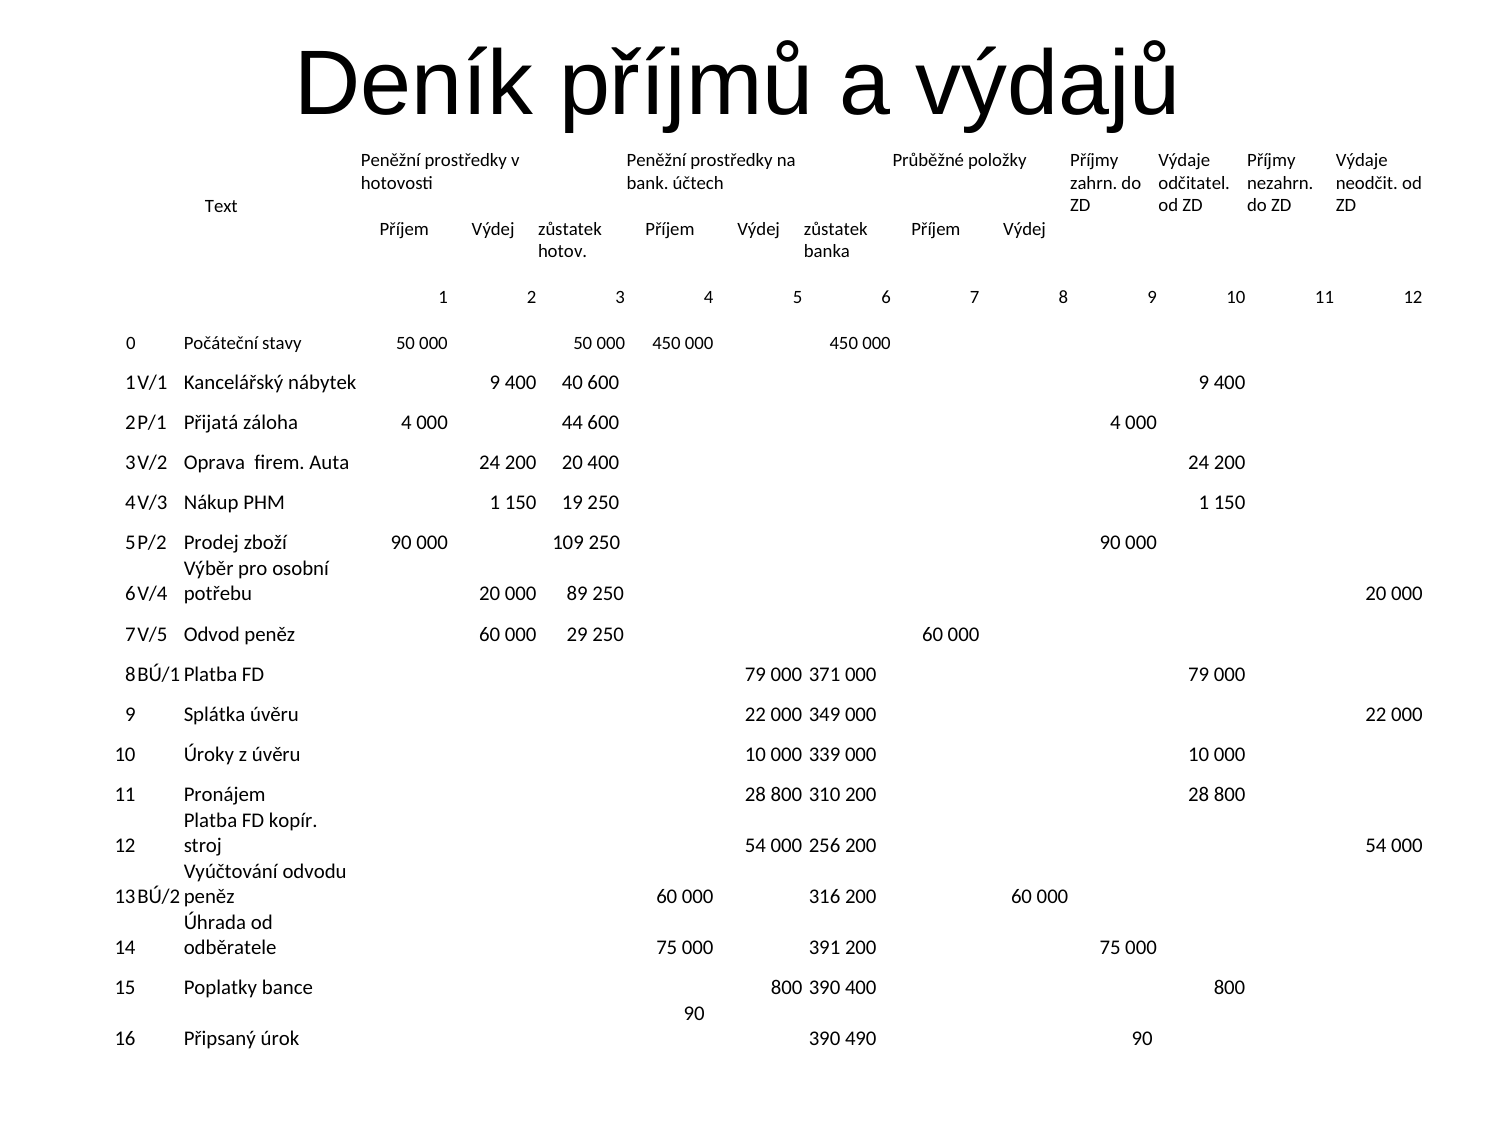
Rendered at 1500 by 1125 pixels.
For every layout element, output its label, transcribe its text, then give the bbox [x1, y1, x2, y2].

table_cell 9 [1069, 261, 1158, 307]
table_cell 75 000 [1069, 907, 1158, 958]
table_cell [980, 907, 1069, 958]
table_cell [1069, 474, 1158, 514]
table_cell [1335, 645, 1423, 685]
table_cell 256 200 [803, 806, 892, 857]
table_cell Splátka úvěru [183, 685, 360, 725]
table_cell 19 250 [537, 474, 626, 514]
table_cell [1246, 474, 1335, 514]
table_cell [803, 434, 892, 474]
table_cell [892, 474, 980, 514]
table_cell 390 490 [803, 999, 892, 1050]
table_cell [1335, 857, 1423, 907]
table_header Příjmy nezahrn. do ZD [1246, 147, 1335, 261]
table_cell [714, 857, 803, 907]
table_cell [449, 999, 537, 1050]
table_cell Vyúčtování odvodu peněz [183, 857, 360, 907]
table_cell [626, 474, 714, 514]
table_cell [360, 554, 449, 605]
table_cell [1246, 857, 1335, 907]
table_cell 75 000 [626, 907, 714, 958]
table_cell Kancelářský nábytek [183, 353, 360, 394]
table_cell [1246, 307, 1335, 353]
table_cell 7 [892, 261, 980, 307]
table_cell [360, 353, 449, 394]
table_cell 28 800 [714, 766, 803, 806]
table_cell [537, 907, 626, 958]
table_cell 6 [803, 261, 892, 307]
table_cell [980, 725, 1069, 766]
table_cell [136, 766, 183, 806]
table_cell [449, 725, 537, 766]
table_cell [537, 999, 626, 1050]
table_cell [1069, 307, 1158, 353]
table_cell [136, 958, 183, 999]
table_cell [360, 434, 449, 474]
table_cell [1246, 958, 1335, 999]
table_cell [714, 514, 803, 554]
table_cell 4 [89, 474, 136, 514]
table_cell 16 [89, 999, 136, 1050]
table_cell 60 000 [449, 605, 537, 645]
table_cell Odvod peněz [183, 605, 360, 645]
table_cell [714, 474, 803, 514]
table_cell [1335, 307, 1423, 353]
table_cell [360, 907, 449, 958]
table_cell [803, 474, 892, 514]
table_cell Počáteční stavy [183, 307, 360, 353]
table_cell [980, 645, 1069, 685]
table_cell [892, 725, 980, 766]
table_cell [360, 766, 449, 806]
table_cell 9 [89, 685, 136, 725]
table_cell [449, 514, 537, 554]
table_cell 109 250 [537, 514, 626, 554]
table_cell [892, 685, 980, 725]
table_cell 44 600 [537, 394, 626, 434]
table_cell 10 [1158, 261, 1246, 307]
table_cell [537, 766, 626, 806]
table_cell 9 400 [449, 353, 537, 394]
table_cell P/1 [136, 394, 183, 434]
table_cell [714, 394, 803, 434]
table_cell [136, 907, 183, 958]
table_cell [1335, 907, 1423, 958]
table_cell 90 000 [360, 514, 449, 554]
table_cell 4 000 [360, 394, 449, 434]
table_cell BÚ/2 [136, 857, 183, 907]
table_cell 391 200 [803, 907, 892, 958]
table_cell Úroky z úvěru [183, 725, 360, 766]
table_cell [1069, 857, 1158, 907]
table_cell [980, 685, 1069, 725]
table_cell [360, 474, 449, 514]
table_cell 4 000 [1069, 394, 1158, 434]
table_cell Připsaný úrok [183, 999, 360, 1050]
table_cell [1069, 605, 1158, 645]
table_cell [449, 907, 537, 958]
table_cell [449, 958, 537, 999]
table_cell [626, 806, 714, 857]
table_cell [980, 394, 1069, 434]
table_cell [980, 434, 1069, 474]
table_cell P/2 [136, 514, 183, 554]
table_cell 28 800 [1158, 766, 1246, 806]
table_cell Příjem [360, 193, 449, 261]
table_cell [626, 514, 714, 554]
table_cell 0 [89, 307, 136, 353]
table_cell 20 400 [537, 434, 626, 474]
table_cell 316 200 [803, 857, 892, 907]
table_cell [626, 645, 714, 685]
table_cell [1335, 766, 1423, 806]
table_cell 12 [89, 806, 136, 857]
table_cell Výběr pro osobní potřebu [183, 554, 360, 605]
table_cell [892, 353, 980, 394]
table_cell [1069, 806, 1158, 857]
table_cell [1158, 554, 1246, 605]
table_cell [1246, 725, 1335, 766]
table_cell [892, 434, 980, 474]
table_cell [626, 353, 714, 394]
table_cell 22 000 [1335, 685, 1423, 725]
table_cell V/2 [136, 434, 183, 474]
table_cell [360, 725, 449, 766]
table_cell 450 000 [803, 307, 892, 353]
table_cell [803, 353, 892, 394]
title Deník příjmů a výdajů [64, 15, 1427, 141]
table_cell 4 [626, 261, 714, 307]
table_cell [183, 261, 360, 307]
table_cell [803, 605, 892, 645]
table_cell 800 [1158, 958, 1246, 999]
table_cell [1246, 685, 1335, 725]
table_cell [360, 645, 449, 685]
table_cell [1246, 605, 1335, 645]
table_cell 800 [714, 958, 803, 999]
table_cell 22 000 [714, 685, 803, 725]
table_cell [136, 725, 183, 766]
table_cell [980, 307, 1069, 353]
table_cell 8 [89, 645, 136, 685]
table_cell 1 150 [1158, 474, 1246, 514]
table_cell Nákup PHM [183, 474, 360, 514]
table_cell Příjem [892, 193, 980, 261]
table_cell [892, 958, 980, 999]
table_cell [537, 645, 626, 685]
table_cell Prodej zboží [183, 514, 360, 554]
table_cell 20 000 [449, 554, 537, 605]
table_cell [980, 514, 1069, 554]
table_cell [449, 766, 537, 806]
table_cell [136, 261, 183, 307]
table_cell [1246, 514, 1335, 554]
table_cell [449, 857, 537, 907]
table_cell Oprava firem. Auta [183, 434, 360, 474]
table_cell 11 [1246, 261, 1335, 307]
table_cell [980, 999, 1069, 1050]
table_cell 5 [714, 261, 803, 307]
table_cell [1158, 806, 1246, 857]
table_cell Pronájem [183, 766, 360, 806]
table_cell [1158, 605, 1246, 645]
table_cell 10 [89, 725, 136, 766]
table_cell [1158, 857, 1246, 907]
table_cell [1335, 434, 1423, 474]
table_cell [1246, 645, 1335, 685]
table_cell [360, 605, 449, 645]
table_cell [803, 514, 892, 554]
table_cell 5 [89, 514, 136, 554]
table_cell [1069, 766, 1158, 806]
table_cell [1158, 907, 1246, 958]
table_cell Výdej [980, 193, 1069, 261]
table_cell Výdej [714, 193, 803, 261]
table_cell [1246, 907, 1335, 958]
table_cell 1 [360, 261, 449, 307]
table_cell [1158, 685, 1246, 725]
table_cell [1335, 725, 1423, 766]
table_cell 50 000 [537, 307, 626, 353]
table_cell [360, 999, 449, 1050]
table_cell [136, 999, 183, 1050]
table_header [136, 147, 183, 261]
table_header zůstatek banka [803, 147, 892, 261]
table_header Peněžní prostředky v hotovosti [360, 147, 537, 193]
table_cell [360, 857, 449, 907]
table_cell 2 [89, 394, 136, 434]
table_cell V/1 [136, 353, 183, 394]
table_cell [980, 353, 1069, 394]
table_cell [1246, 434, 1335, 474]
table_cell [136, 806, 183, 857]
table_cell [892, 907, 980, 958]
table_cell 89 250 [537, 554, 626, 605]
table_cell [892, 806, 980, 857]
table_cell [626, 685, 714, 725]
table_cell [1335, 394, 1423, 434]
table_cell [1069, 645, 1158, 685]
table_cell [1246, 554, 1335, 605]
table_cell [537, 857, 626, 907]
table_cell [714, 307, 803, 353]
table_cell Úhrada od odběratele [183, 907, 360, 958]
table_cell [626, 394, 714, 434]
table_cell V/4 [136, 554, 183, 605]
table_cell [1246, 999, 1335, 1050]
table_cell 450 000 [626, 307, 714, 353]
table_cell [449, 806, 537, 857]
table_cell [626, 766, 714, 806]
table_cell [626, 605, 714, 645]
table_cell 7 [89, 605, 136, 645]
table_cell 3 [89, 434, 136, 474]
table_cell [537, 725, 626, 766]
table_cell Příjem [626, 193, 714, 261]
table_cell [1246, 353, 1335, 394]
table_cell 24 200 [1158, 434, 1246, 474]
table_cell [1069, 554, 1158, 605]
table_cell V/5 [136, 605, 183, 645]
table_cell [714, 907, 803, 958]
table_cell [360, 958, 449, 999]
table_cell 40 600 [537, 353, 626, 394]
table_cell [892, 857, 980, 907]
table_cell Poplatky bance [183, 958, 360, 999]
table_cell Platba FD [183, 645, 360, 685]
table_cell [1335, 514, 1423, 554]
table_cell 20 000 [1335, 554, 1423, 605]
table_cell [1335, 353, 1423, 394]
table_cell [892, 554, 980, 605]
table_cell [892, 394, 980, 434]
table_cell [892, 307, 980, 353]
table_cell [714, 554, 803, 605]
table_cell [980, 474, 1069, 514]
table_cell 10 000 [714, 725, 803, 766]
table_header [89, 147, 136, 261]
table_cell [980, 554, 1069, 605]
table_cell [1246, 806, 1335, 857]
table_cell 10 000 [1158, 725, 1246, 766]
table_cell 90 [1069, 999, 1158, 1050]
table_cell 13 [89, 857, 136, 907]
table_cell [714, 434, 803, 474]
table_cell 90 000 [1069, 514, 1158, 554]
table_cell [892, 514, 980, 554]
table_cell [980, 958, 1069, 999]
table_cell 60 000 [980, 857, 1069, 907]
table_cell [136, 685, 183, 725]
table_cell 339 000 [803, 725, 892, 766]
table_cell 12 [1335, 261, 1423, 307]
table_cell 8 [980, 261, 1069, 307]
table_cell [449, 685, 537, 725]
table_cell Přijatá záloha [183, 394, 360, 434]
table_header zůstatek hotov. [537, 147, 626, 261]
table_cell [537, 958, 626, 999]
table_cell [1335, 605, 1423, 645]
table_cell [803, 554, 892, 605]
table_cell [360, 806, 449, 857]
table_cell V/3 [136, 474, 183, 514]
table_cell [449, 394, 537, 434]
table_cell [714, 605, 803, 645]
table_cell 54 000 [1335, 806, 1423, 857]
table_cell [626, 554, 714, 605]
table_cell [1246, 766, 1335, 806]
table_cell [803, 394, 892, 434]
table_header Výdaje odčitatel. od ZD [1158, 147, 1246, 261]
table_cell 1 [89, 353, 136, 394]
table_cell [1069, 958, 1158, 999]
table_header Výdaje neodčit. od ZD [1335, 147, 1423, 261]
table_cell [1069, 725, 1158, 766]
table_cell [136, 307, 183, 353]
table_cell 90 [626, 999, 714, 1050]
table_cell Platba FD kopír. stroj [183, 806, 360, 857]
table_cell [980, 605, 1069, 645]
table_cell 24 200 [449, 434, 537, 474]
table_cell 60 000 [892, 605, 980, 645]
table_cell [1246, 394, 1335, 434]
table_cell 6 [89, 554, 136, 605]
table_cell 29 250 [537, 605, 626, 645]
table_cell 1 150 [449, 474, 537, 514]
table_cell 79 000 [714, 645, 803, 685]
table_cell 79 000 [1158, 645, 1246, 685]
table_cell 11 [89, 766, 136, 806]
table_cell [980, 806, 1069, 857]
table_cell 310 200 [803, 766, 892, 806]
table_header Průběžné položky [892, 147, 1069, 193]
table_header Peněžní prostředky na bank. účtech [626, 147, 803, 193]
table_cell 50 000 [360, 307, 449, 353]
table_cell [1158, 999, 1246, 1050]
table_cell [1335, 999, 1423, 1050]
table_cell [1335, 958, 1423, 999]
table_header Příjmy zahrn. do ZD [1069, 147, 1158, 261]
table_cell 15 [89, 958, 136, 999]
table_cell [892, 645, 980, 685]
table_cell 390 400 [803, 958, 892, 999]
table_cell [89, 261, 136, 307]
table_cell [449, 645, 537, 685]
table_cell Výdej [449, 193, 537, 261]
table_cell 54 000 [714, 806, 803, 857]
table_header Text [183, 147, 360, 261]
table_cell [892, 766, 980, 806]
table_cell [714, 999, 803, 1050]
table_cell [1069, 434, 1158, 474]
table_cell 9 400 [1158, 353, 1246, 394]
table_cell [626, 958, 714, 999]
table_cell [1158, 307, 1246, 353]
table_cell [714, 353, 803, 394]
table_cell [537, 806, 626, 857]
table_cell [626, 725, 714, 766]
table_cell 60 000 [626, 857, 714, 907]
table_cell [1069, 353, 1158, 394]
table_cell [1158, 514, 1246, 554]
table_cell BÚ/1 [136, 645, 183, 685]
table_cell 2 [449, 261, 537, 307]
table_cell [537, 685, 626, 725]
table_cell 349 000 [803, 685, 892, 725]
table_cell 371 000 [803, 645, 892, 685]
table_cell [1335, 474, 1423, 514]
table_cell [980, 766, 1069, 806]
table_cell [1158, 394, 1246, 434]
table_cell 14 [89, 907, 136, 958]
table_cell [1069, 685, 1158, 725]
table_cell [626, 434, 714, 474]
table_cell 3 [537, 261, 626, 307]
table_cell [892, 999, 980, 1050]
table_cell [449, 307, 537, 353]
table_cell [360, 685, 449, 725]
